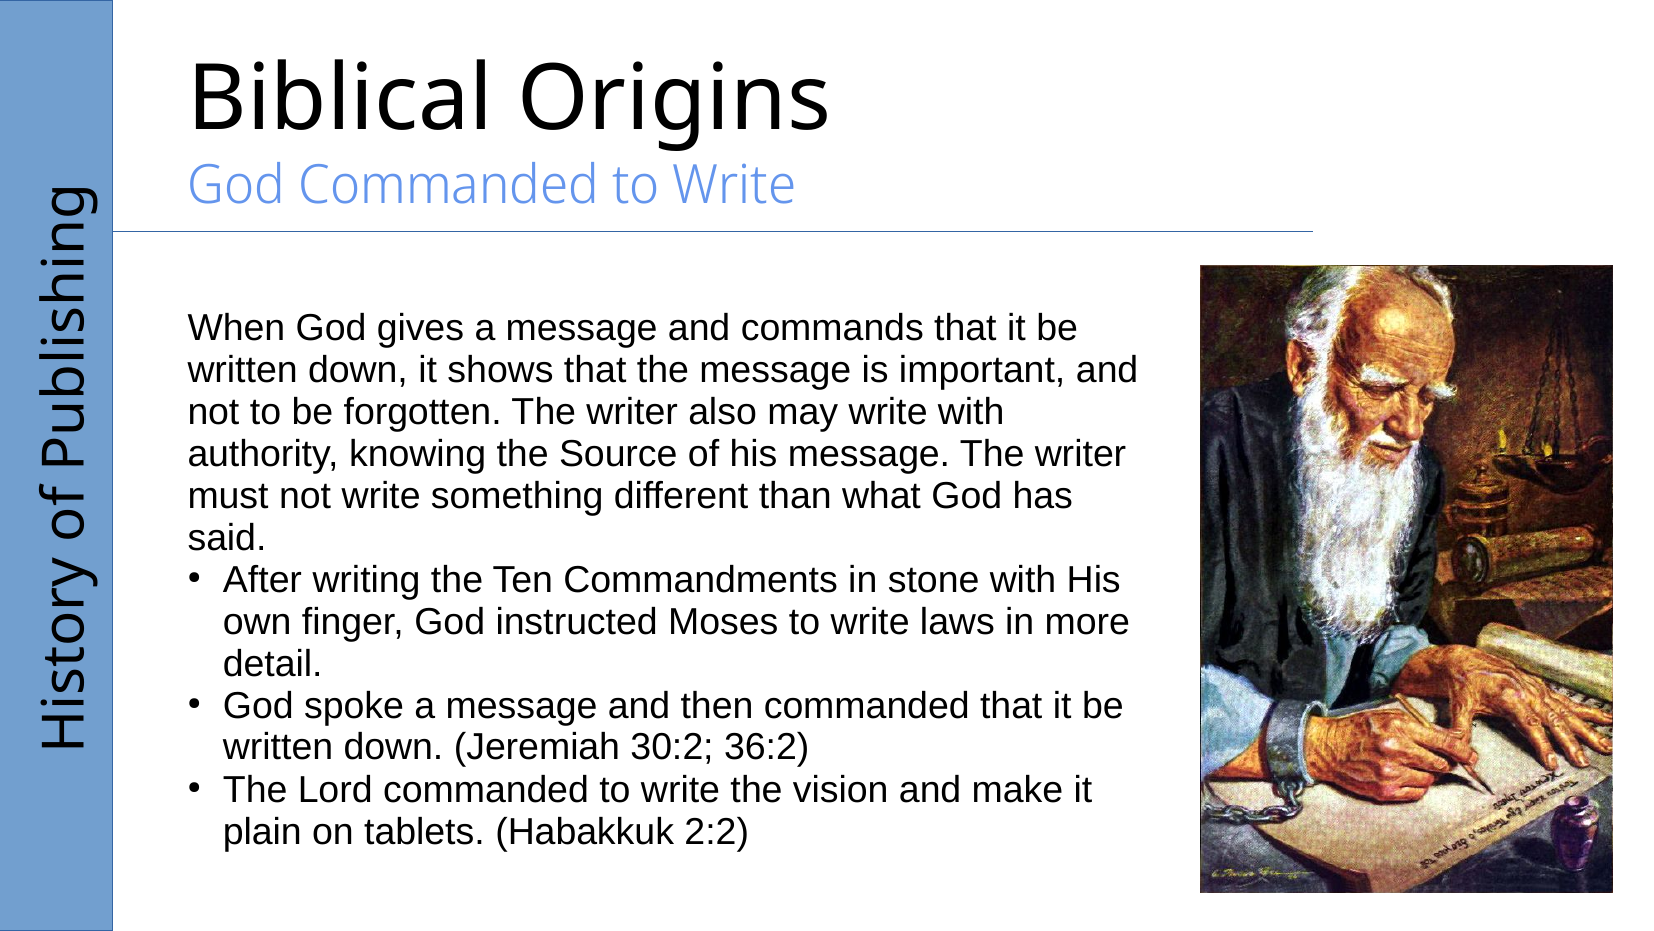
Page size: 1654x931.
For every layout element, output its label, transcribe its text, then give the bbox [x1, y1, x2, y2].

title God Commanded to Write [187, 125, 1571, 239]
subtitle When God gives a message and commands that it be written down, it shows that the message is important, and not to be forgotten. The writer also may write with authority, knowing the Source of his message. The writer must not write something different than what God has said. After writing the Ten Commandments in stone with His own finger, God instructed Moses to write laws in more detail. God spoke a message and then commanded that it be written down. (Jeremiah 30:2; 36:2) The Lord commanded to write the vision and make it plain on tablets. (Habakkuk 2:2) [187, 306, 1163, 871]
title Biblical Origins [187, 33, 1571, 125]
text_box History of Publishing [13, 37, 105, 901]
text_box [0, 0, 113, 931]
picture [1200, 265, 1613, 893]
